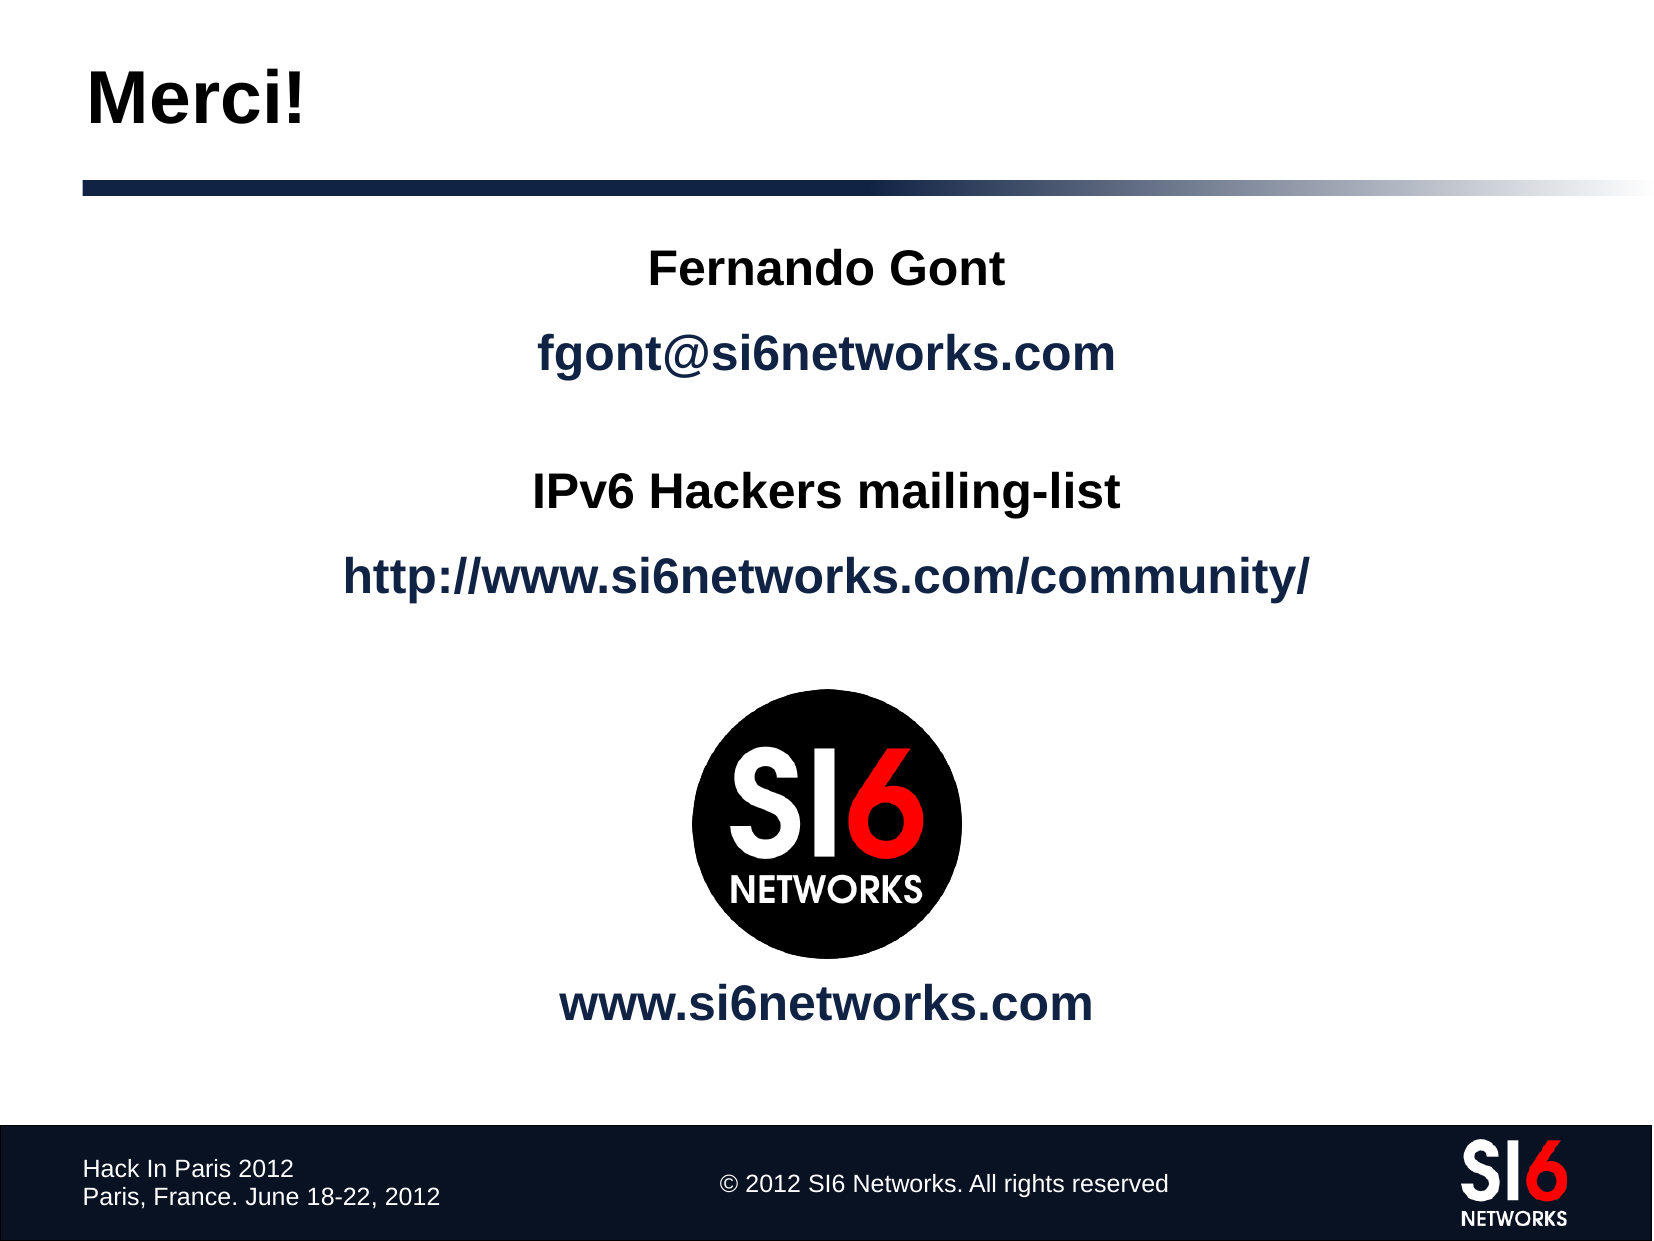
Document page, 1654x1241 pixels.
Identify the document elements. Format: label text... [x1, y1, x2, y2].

title Merci! [86, 30, 1576, 166]
list Fernando Gont fgont@si6networks.com IPv6 Hackers mailing-list http://www.si6networks.com/community/ www.si6networks.com [82, 240, 1571, 1109]
picture [692, 689, 962, 959]
picture [1461, 1139, 1567, 1226]
